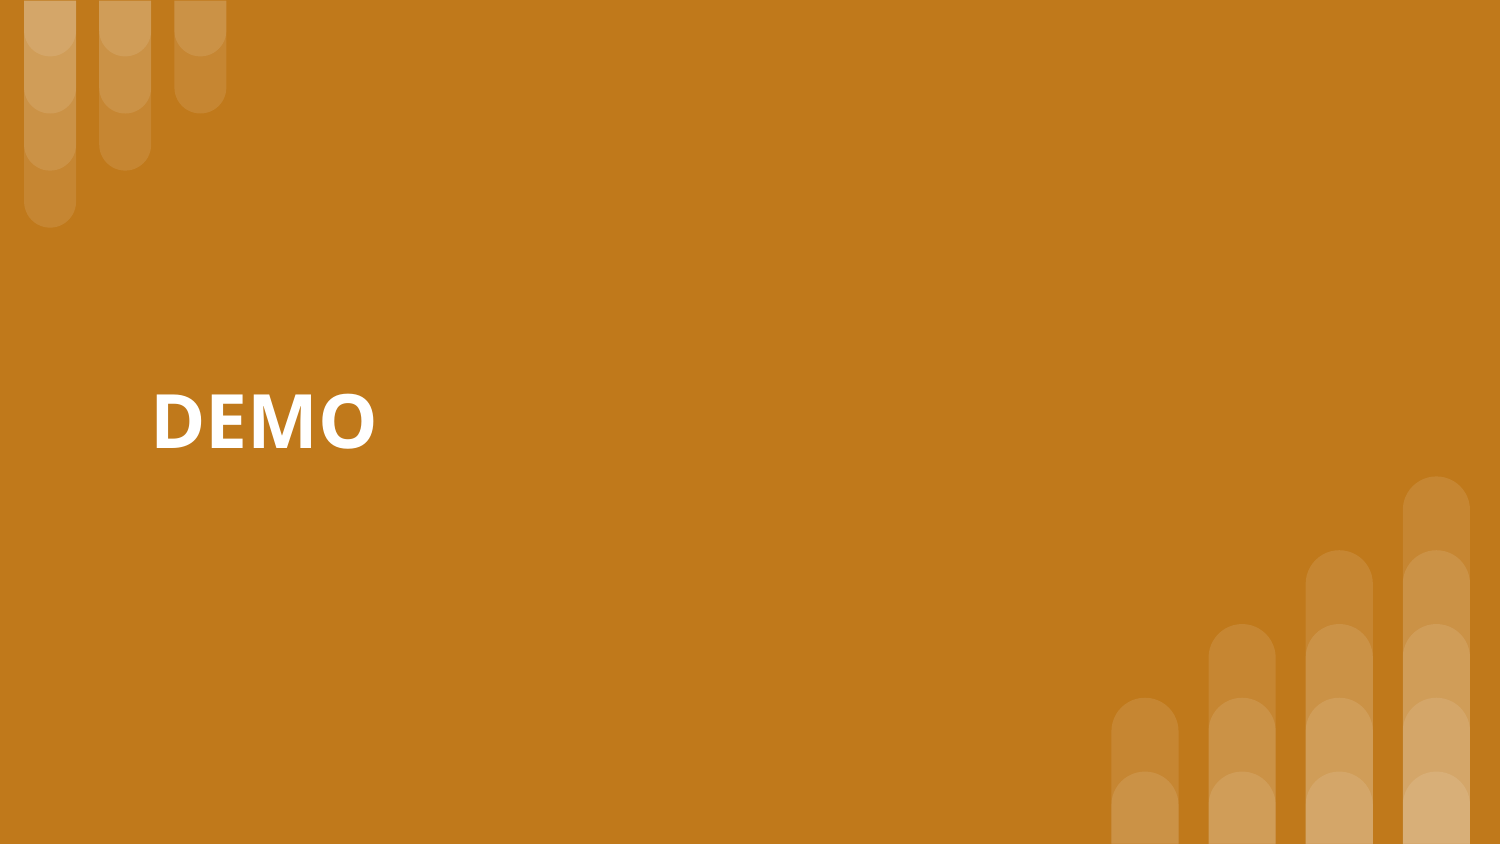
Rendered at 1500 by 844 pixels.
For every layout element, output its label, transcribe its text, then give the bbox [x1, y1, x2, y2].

title DEMO [135, 264, 1097, 572]
